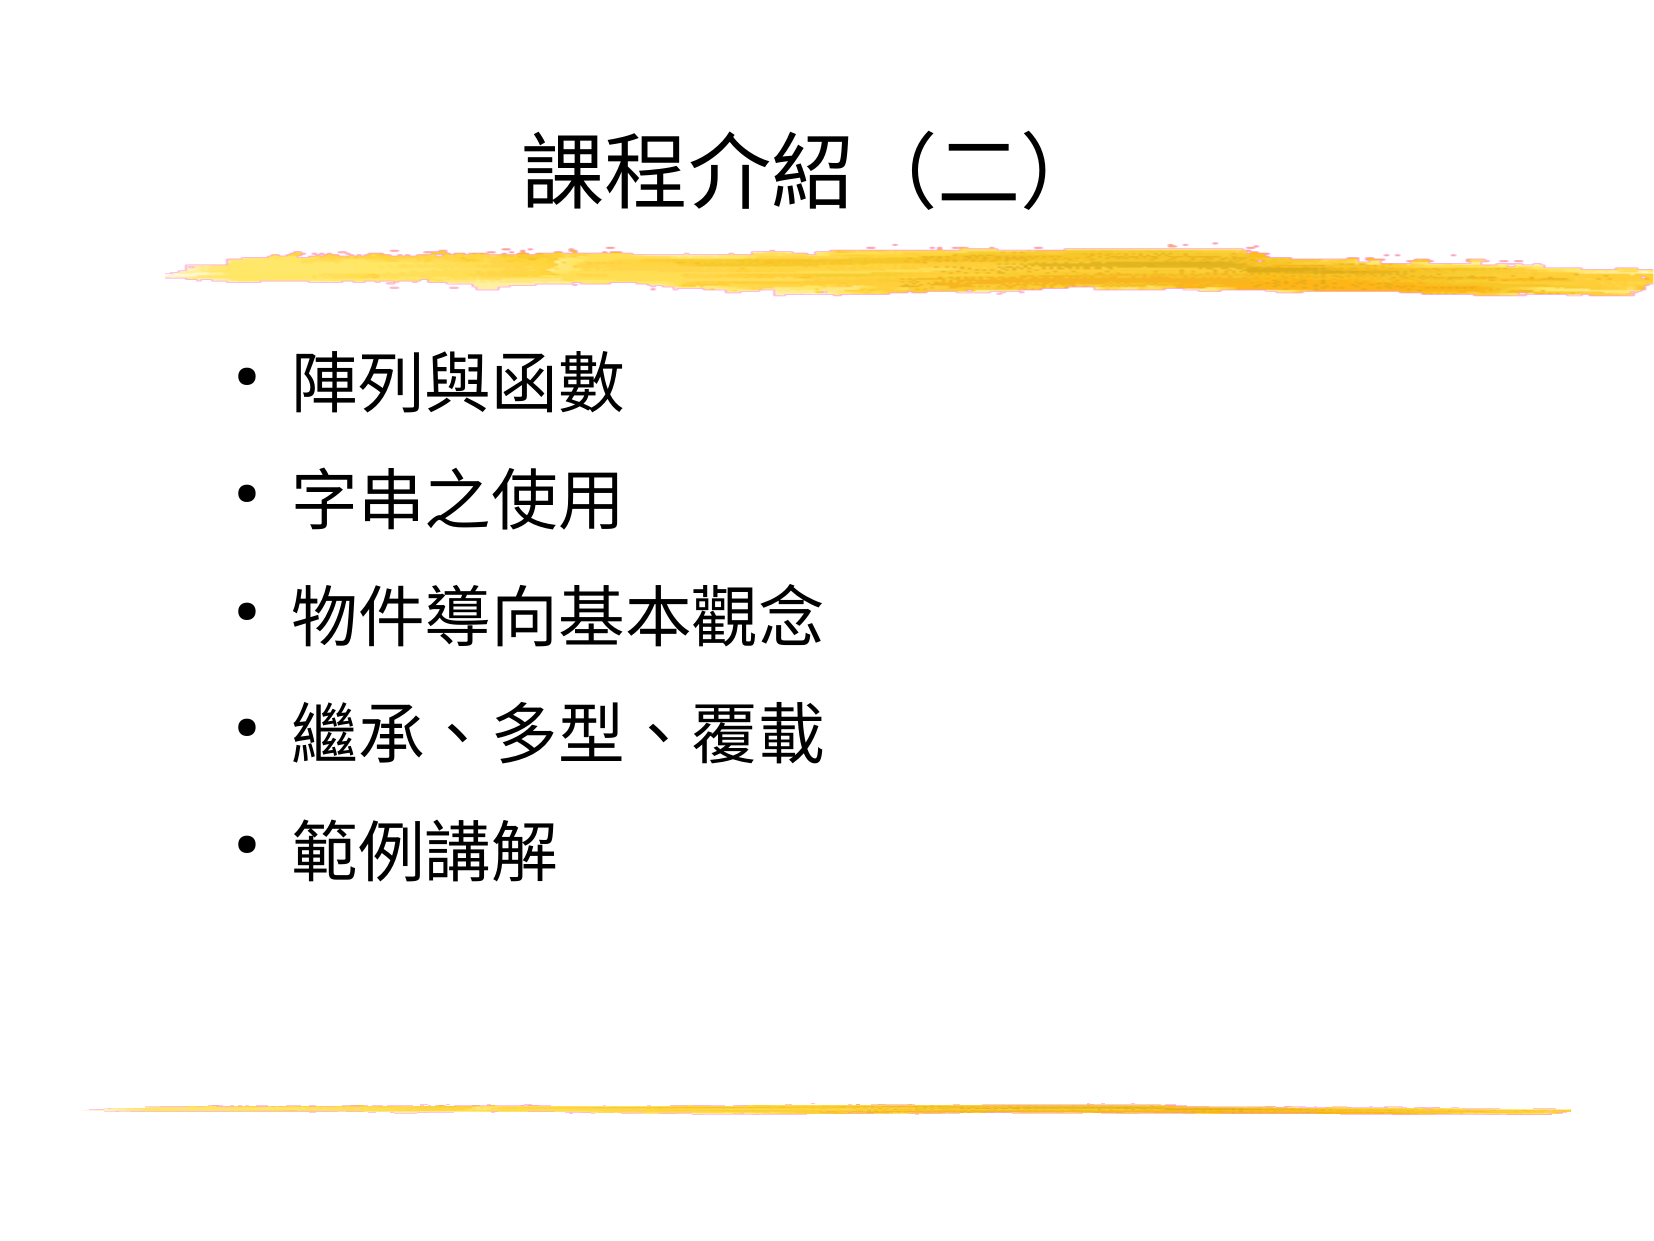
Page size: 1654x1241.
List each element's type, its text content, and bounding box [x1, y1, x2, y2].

title 課程介紹（二） [110, 27, 1516, 235]
picture [165, 237, 1654, 308]
picture [82, 1102, 220, 1117]
picture [1558, 1102, 1571, 1117]
list 陣列與函數 字串之使用 物件導向基本觀念 繼承、多型、覆載 範例講解 [220, 316, 1558, 1125]
